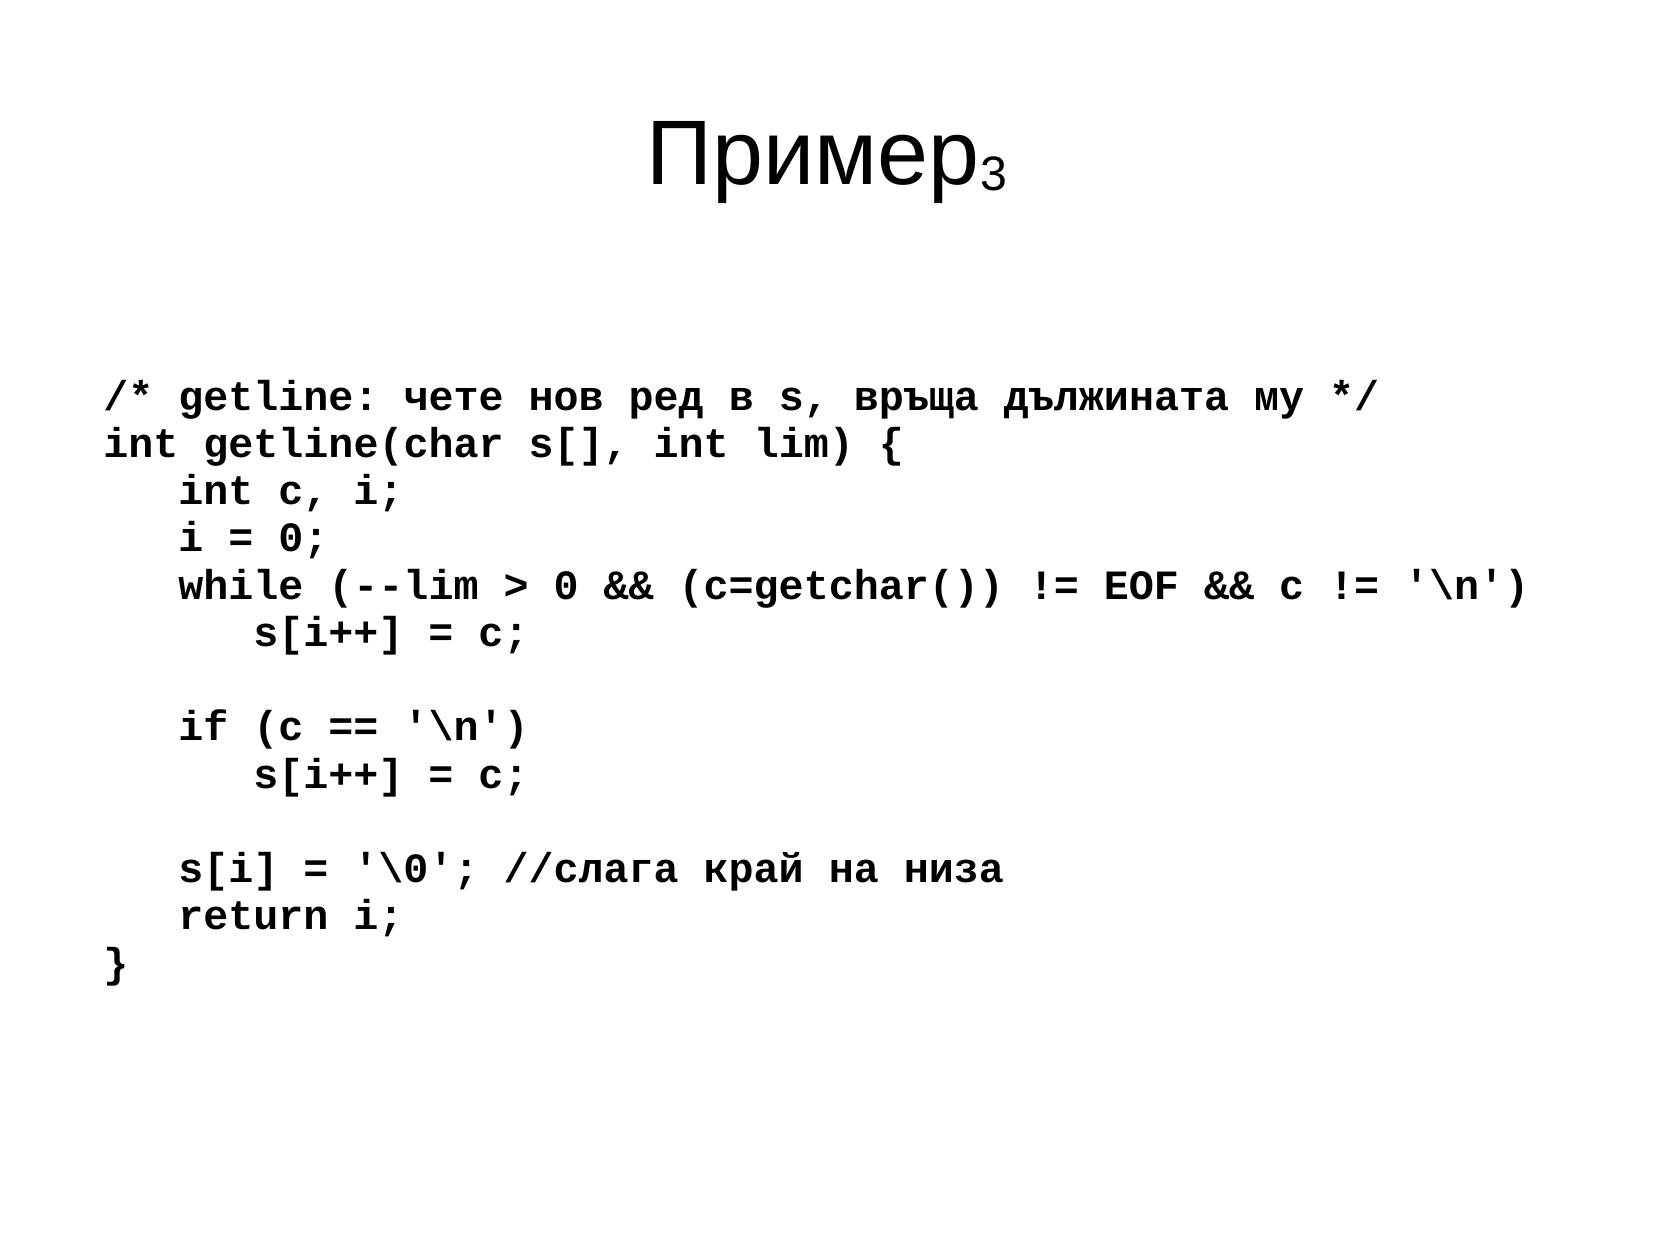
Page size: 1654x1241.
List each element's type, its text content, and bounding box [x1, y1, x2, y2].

text_box /* getline: чете нов ред в s, връща дължината му */ int getline(char s[], int lim) { int c, i; i = 0; while (--lim > 0 && (c=getchar()) != EOF && c != '\n') s[i++] = c; if (c == '\n') s[i++] = c; s[i] = '\0'; //слага край на низа return i; } [88, 368, 1565, 1004]
title Пример3 [82, 49, 1571, 257]
